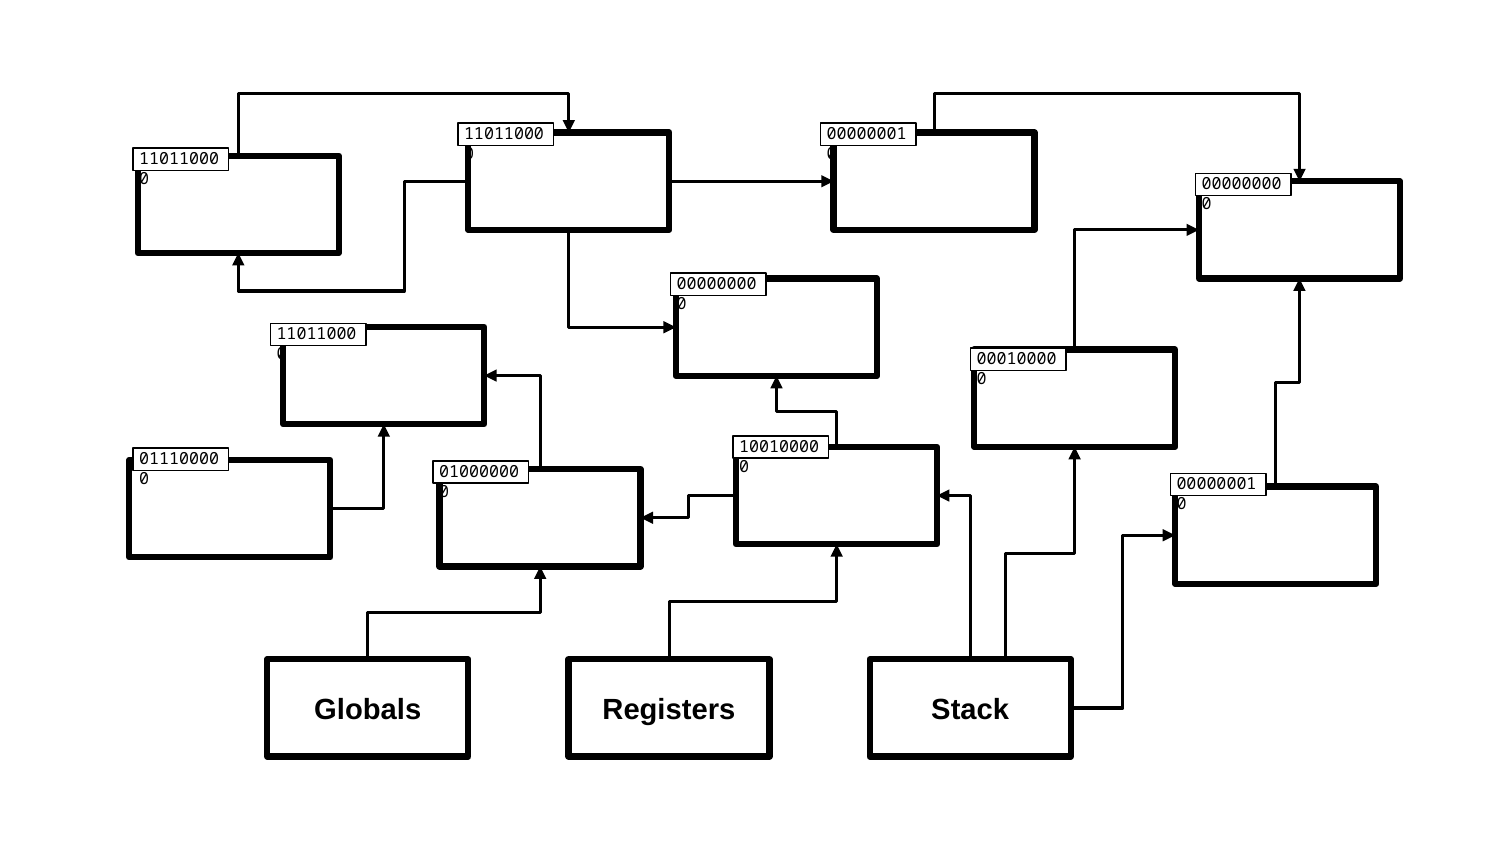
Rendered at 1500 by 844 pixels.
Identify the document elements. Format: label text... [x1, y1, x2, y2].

text_box 000000000 [1186, 157, 1303, 203]
text_box [833, 132, 1035, 230]
text_box [736, 446, 937, 545]
text_box [675, 278, 877, 376]
text_box Registers [568, 659, 770, 757]
text_box [468, 132, 670, 230]
text_box 110110000 [124, 132, 240, 178]
text_box [283, 326, 485, 425]
text_box [974, 349, 1176, 447]
text_box 110110000 [449, 107, 565, 153]
text_box 000000010 [1161, 457, 1278, 503]
text_box 000100000 [961, 332, 1078, 378]
text_box [129, 460, 331, 558]
text_box [439, 469, 641, 567]
text_box Stack [869, 659, 1071, 757]
text_box 110110000 [261, 307, 378, 353]
text_box [137, 155, 339, 253]
text_box 100100000 [724, 420, 840, 466]
text_box [1175, 486, 1377, 584]
text_box 010000000 [424, 445, 540, 491]
text_box 000000000 [661, 257, 778, 303]
text_box Globals [267, 659, 469, 757]
text_box 011100000 [124, 432, 240, 478]
text_box [1198, 181, 1400, 279]
text_box 000000010 [811, 107, 928, 153]
